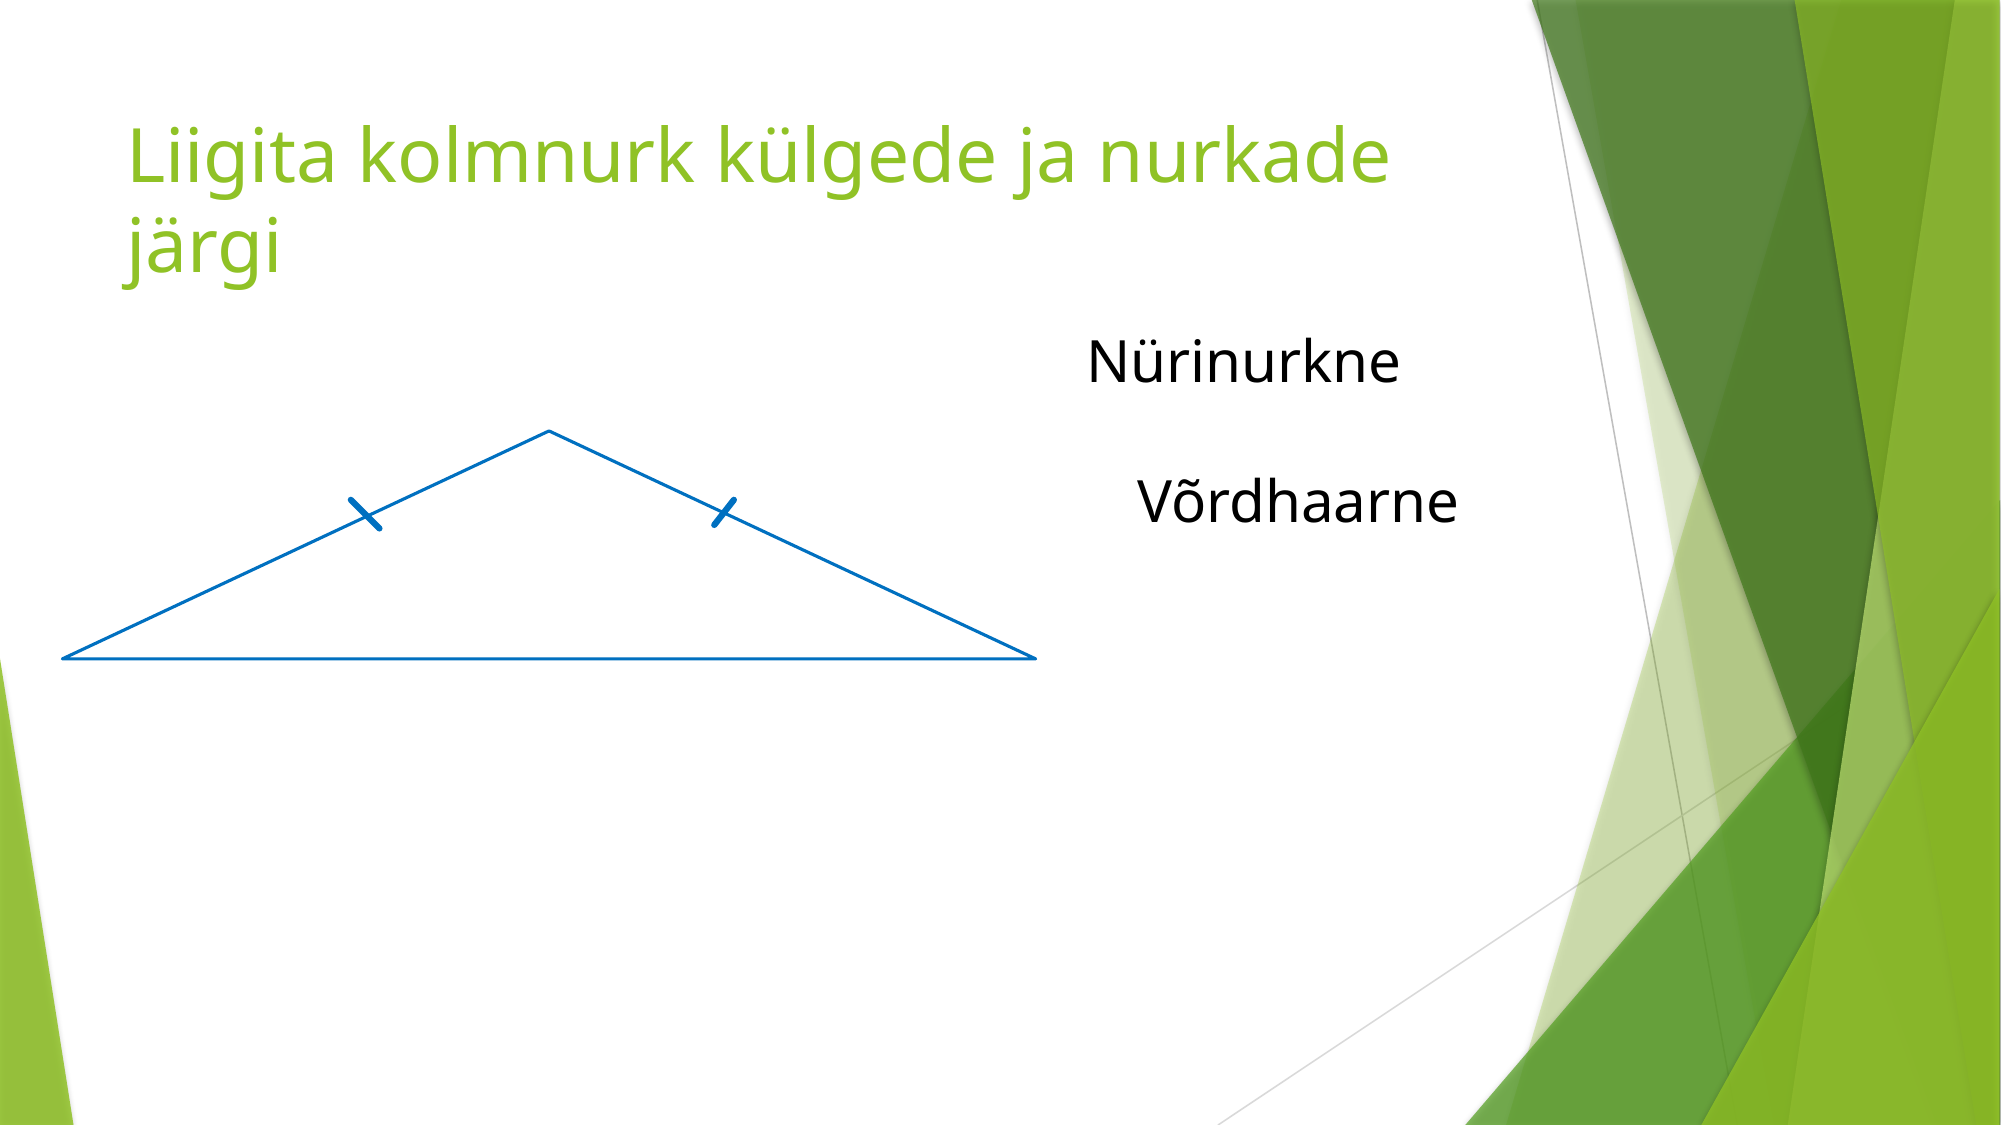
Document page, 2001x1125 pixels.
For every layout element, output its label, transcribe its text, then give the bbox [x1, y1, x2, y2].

text_box Võrdhaarne [1122, 456, 1474, 542]
title Liigita kolmnurk külgede ja nurkade järgi [111, 99, 1522, 317]
text_box Nürinurkne [1071, 316, 1416, 402]
